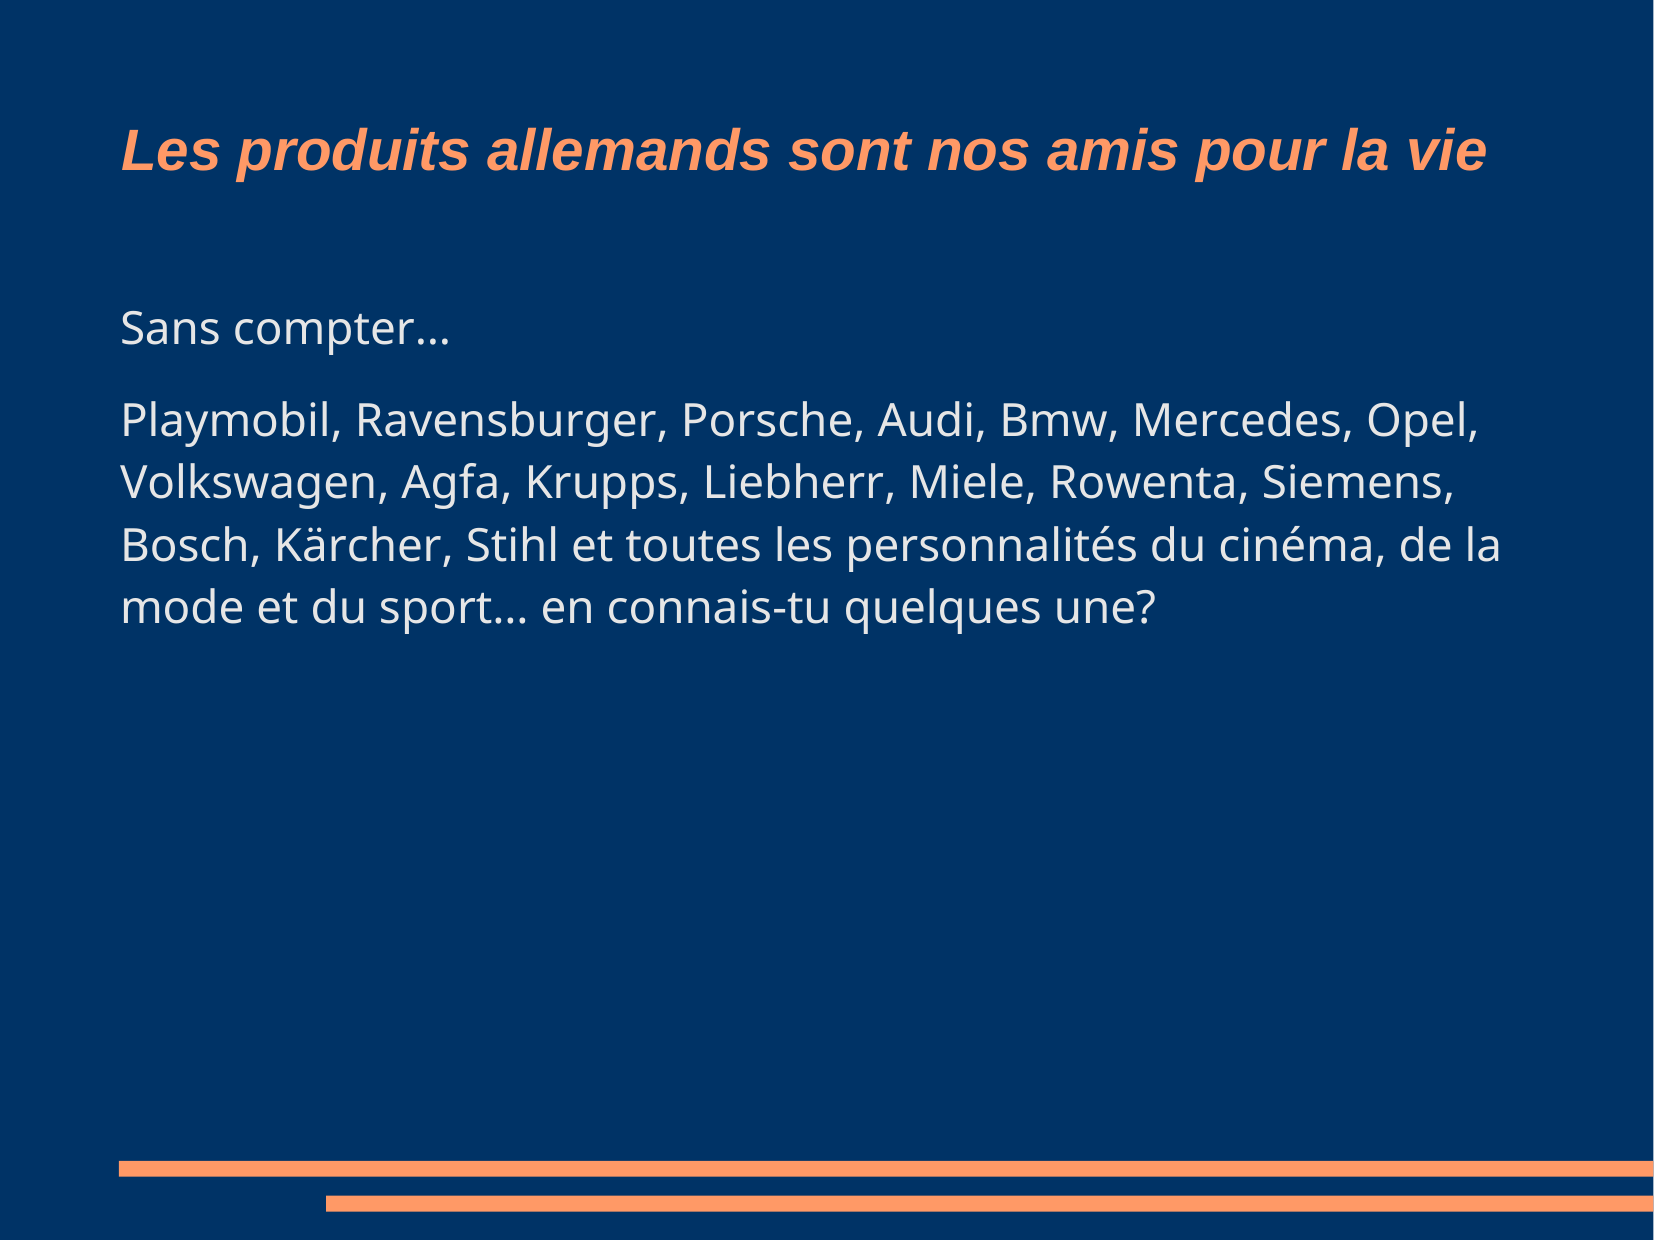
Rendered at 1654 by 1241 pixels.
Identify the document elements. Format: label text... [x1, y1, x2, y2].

list Sans compter… Playmobil, Ravensburger, Porsche, Audi, Bmw, Mercedes, Opel, Volkswagen, Agfa, Krupps, Liebherr, Miele, Rowenta, Siemens, Bosch, Kärcher, Stihl et toutes les personnalités du cinéma, de la mode et du sport… en connais-tu quelques une? [120, 295, 1560, 760]
title Les produits allemands sont nos amis pour la vie [121, 46, 1534, 254]
